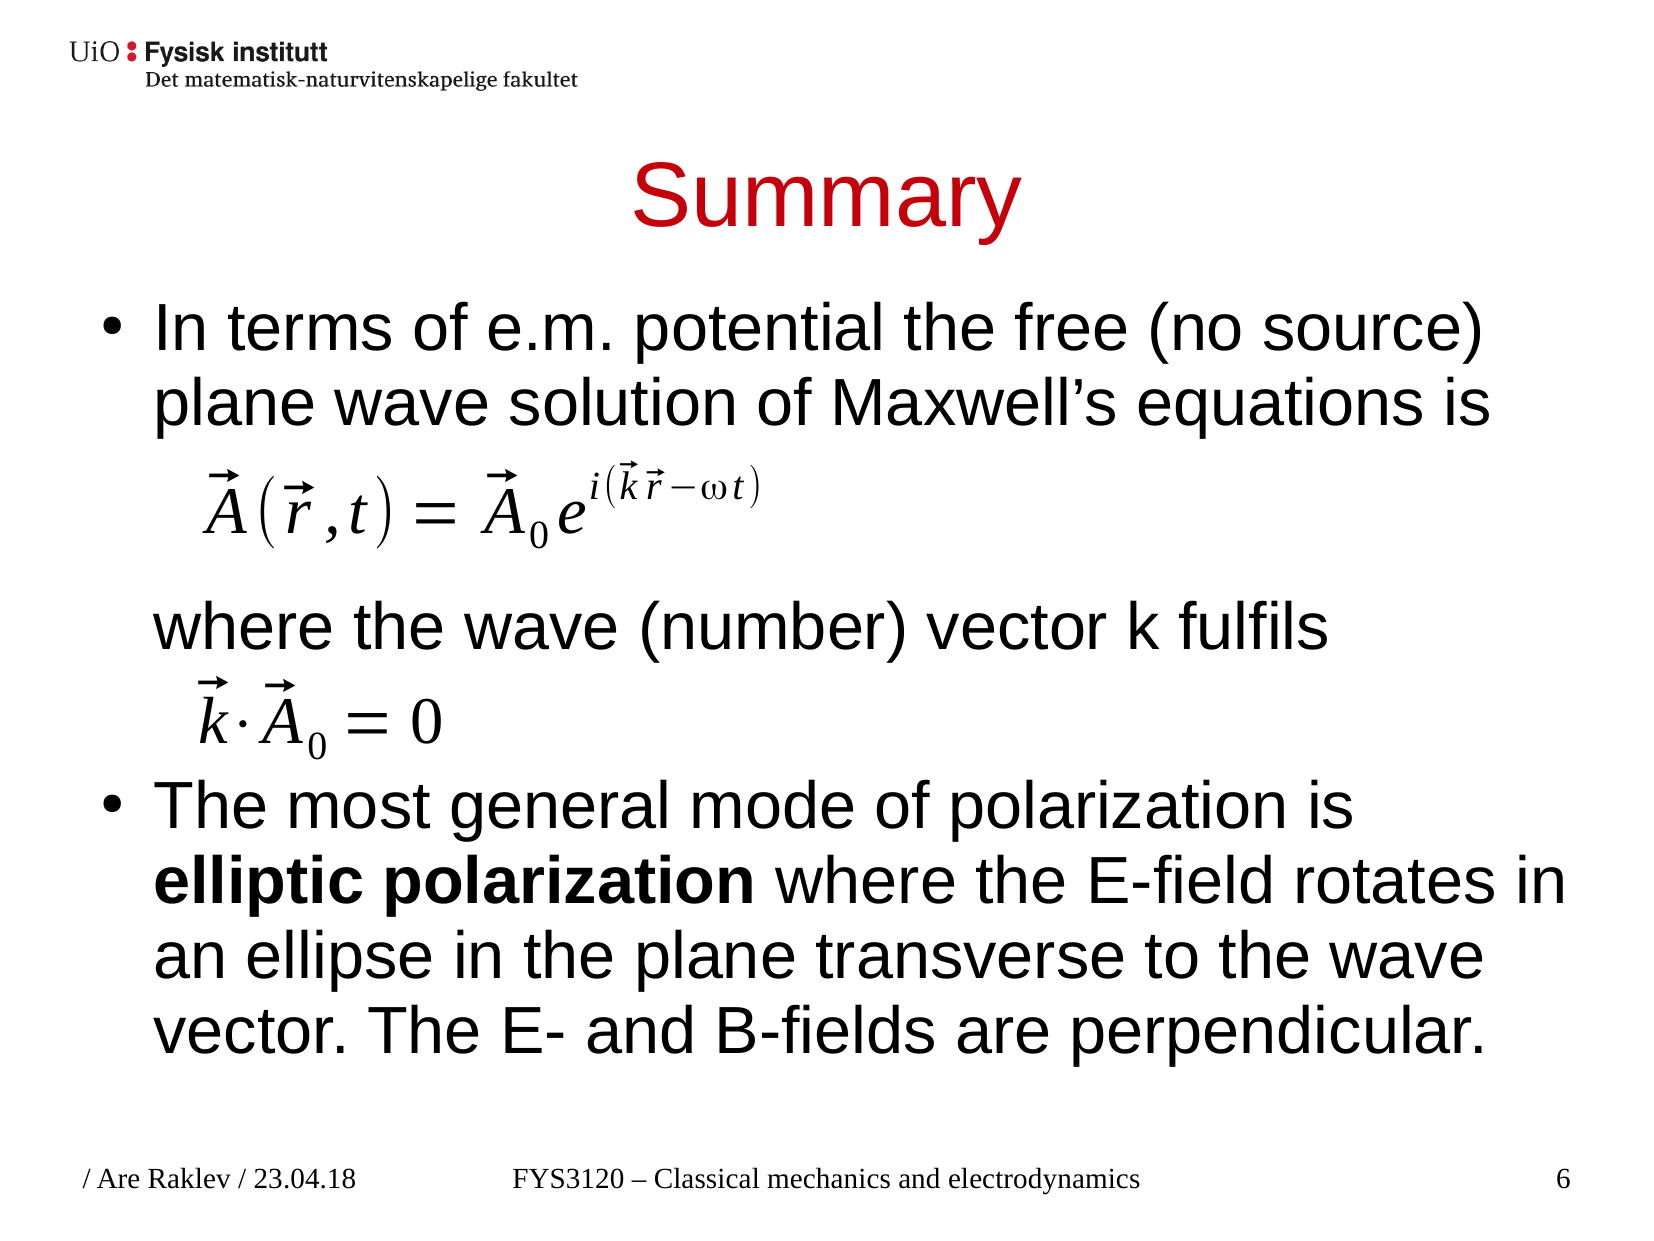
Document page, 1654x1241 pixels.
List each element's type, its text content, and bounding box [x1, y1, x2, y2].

chart [193, 457, 768, 558]
picture [68, 37, 581, 93]
title Summary [82, 90, 1571, 290]
list In terms of e.m. potential the free (no source) plane wave solution of Maxwell’s equations is where the wave (number) vector k fulfils The most general mode of polarization is elliptic polarization where the E-field rotates in an ellipse in the plane transverse to the wave vector. The E- and B-fields are perpendicular. [82, 290, 1571, 1147]
chart [190, 673, 451, 768]
